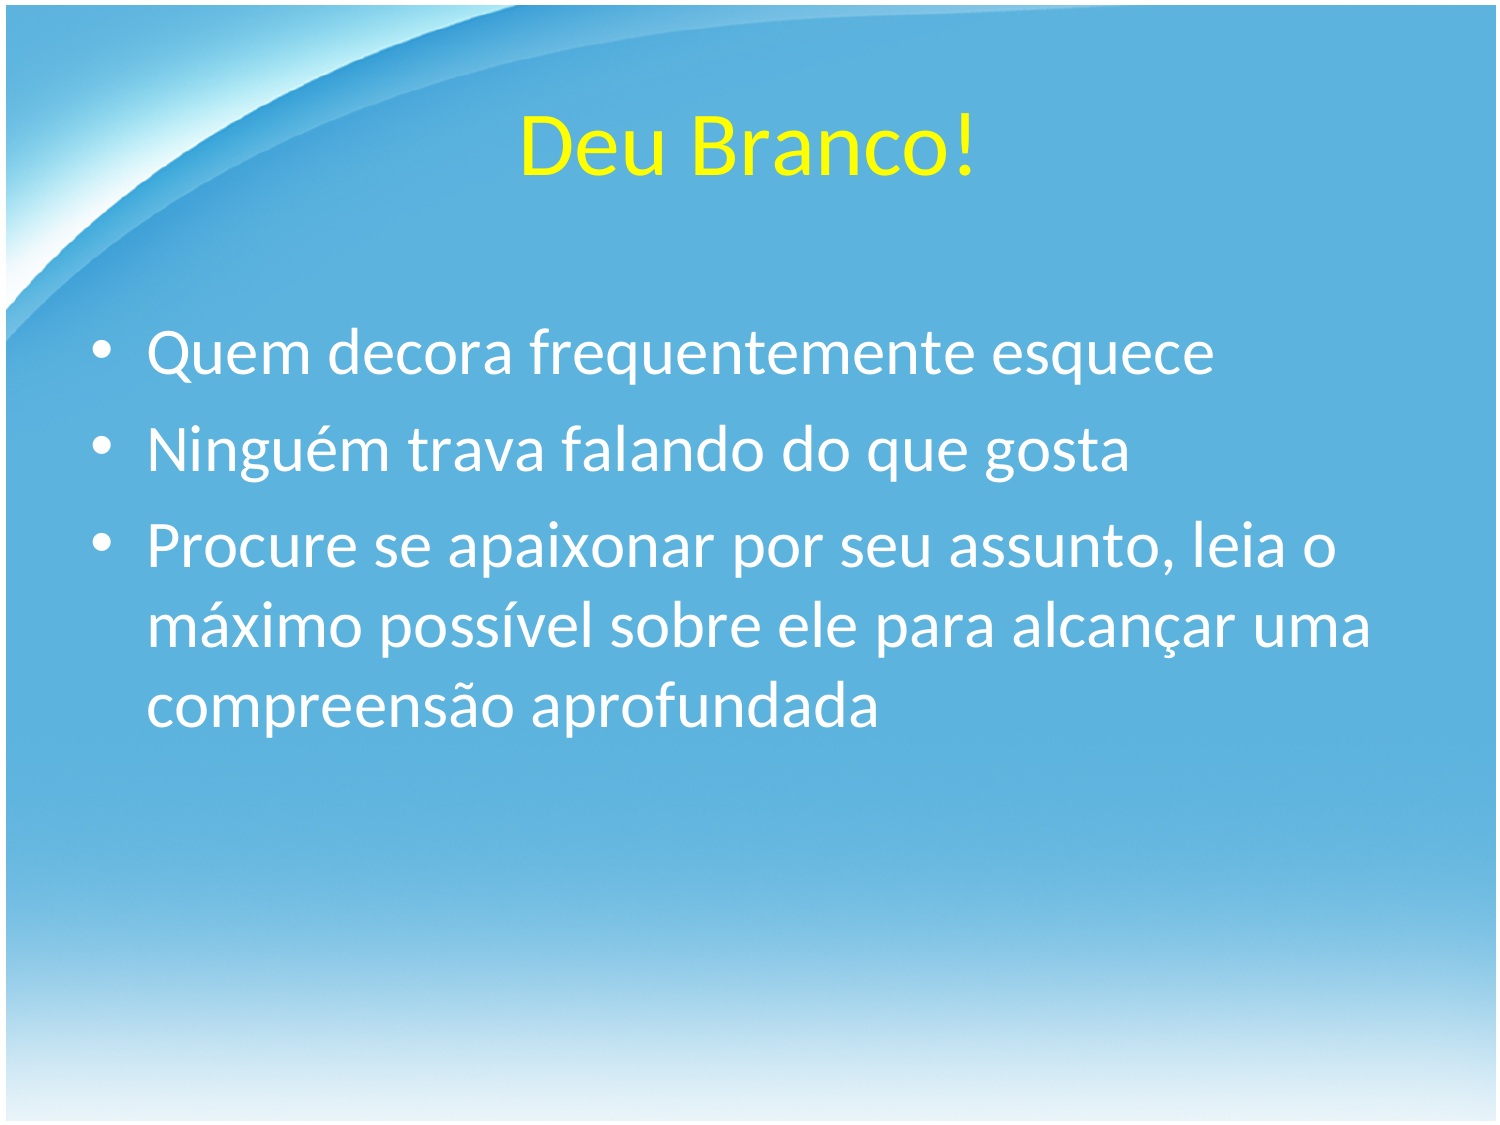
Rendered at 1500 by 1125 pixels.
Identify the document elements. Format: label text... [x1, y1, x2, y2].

picture [0, 0, 1500, 1125]
title Deu Branco! [75, 21, 1425, 257]
text_box Quem decora frequentemente esquece Ninguém trava falando do que gosta Procure se apaixonar por seu assunto, leia o máximo possível sobre ele para alcançar uma compreensão aprofundada [75, 300, 1426, 1043]
